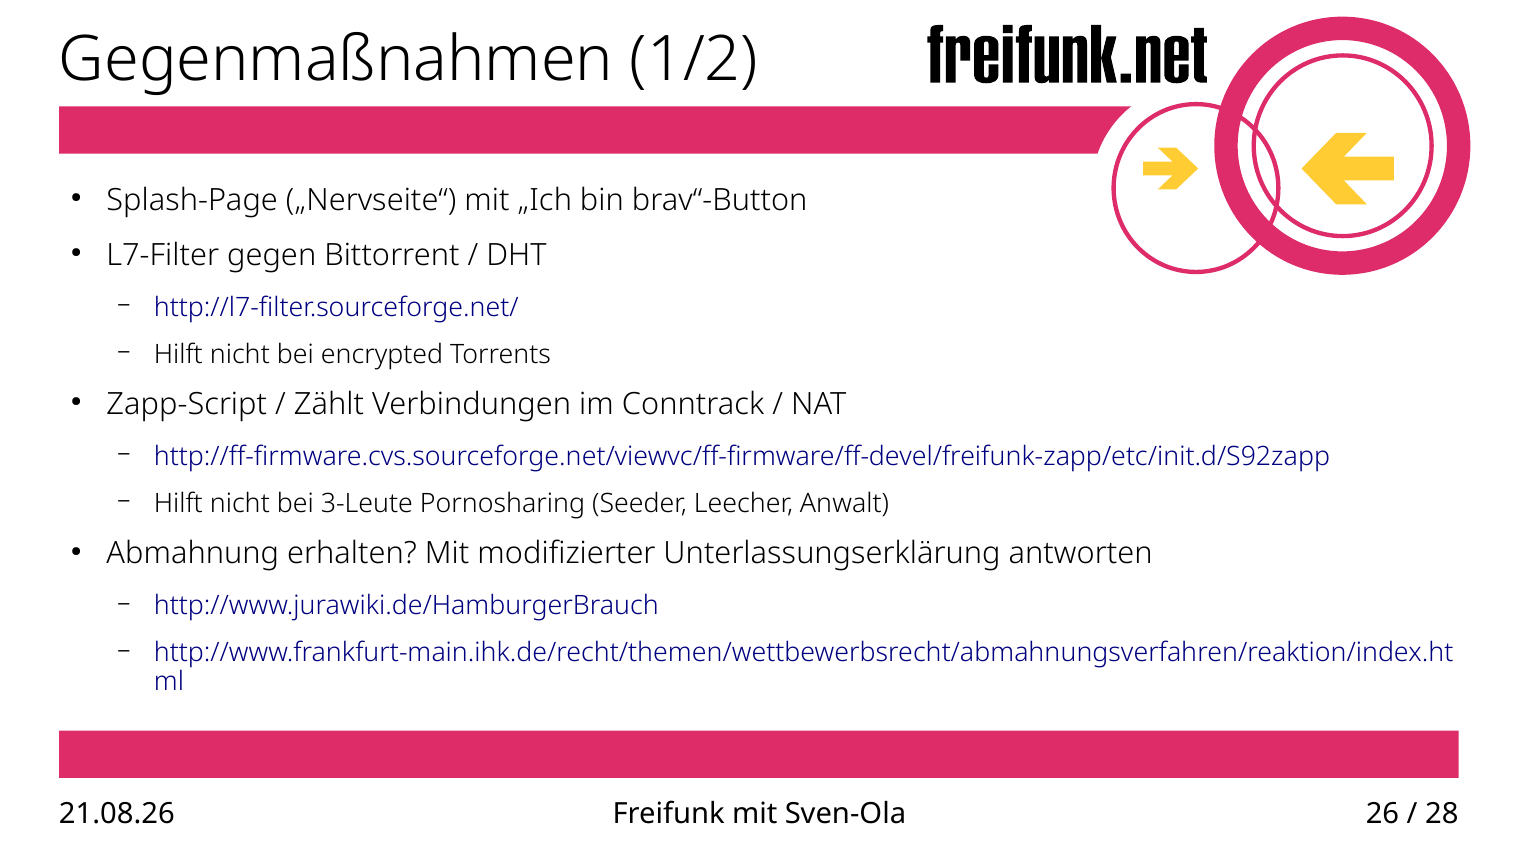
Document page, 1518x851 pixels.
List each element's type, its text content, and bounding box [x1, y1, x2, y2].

title Gegenmaßnahmen (1/2) [59, 20, 910, 92]
list Splash-Page („Nervseite“) mit „Ich bin brav“-Button L7-Filter gegen Bittorrent / DHT http://l7-filter.sourceforge.net/ Hilft nicht bei encrypted Torrents Zapp-Script / Zählt Verbindungen im Conntrack / NAT http://ff-firmware.cvs.sourceforge.net/viewvc/ff-firmware/ff-devel/freifunk-zapp/etc/init.d/S92zapp Hilft nicht bei 3-Leute Pornosharing (Seeder, Leecher, Anwalt) Abmahnung erhalten? Mit modifizierter Unterlassungserklärung antworten http://www.jurawiki.de/HamburgerBrauch http://www.frankfurt-main.ihk.de/recht/themen/wettbewerbsrecht/abmahnungsverfahren/reaktion/index.html [59, 177, 1459, 671]
